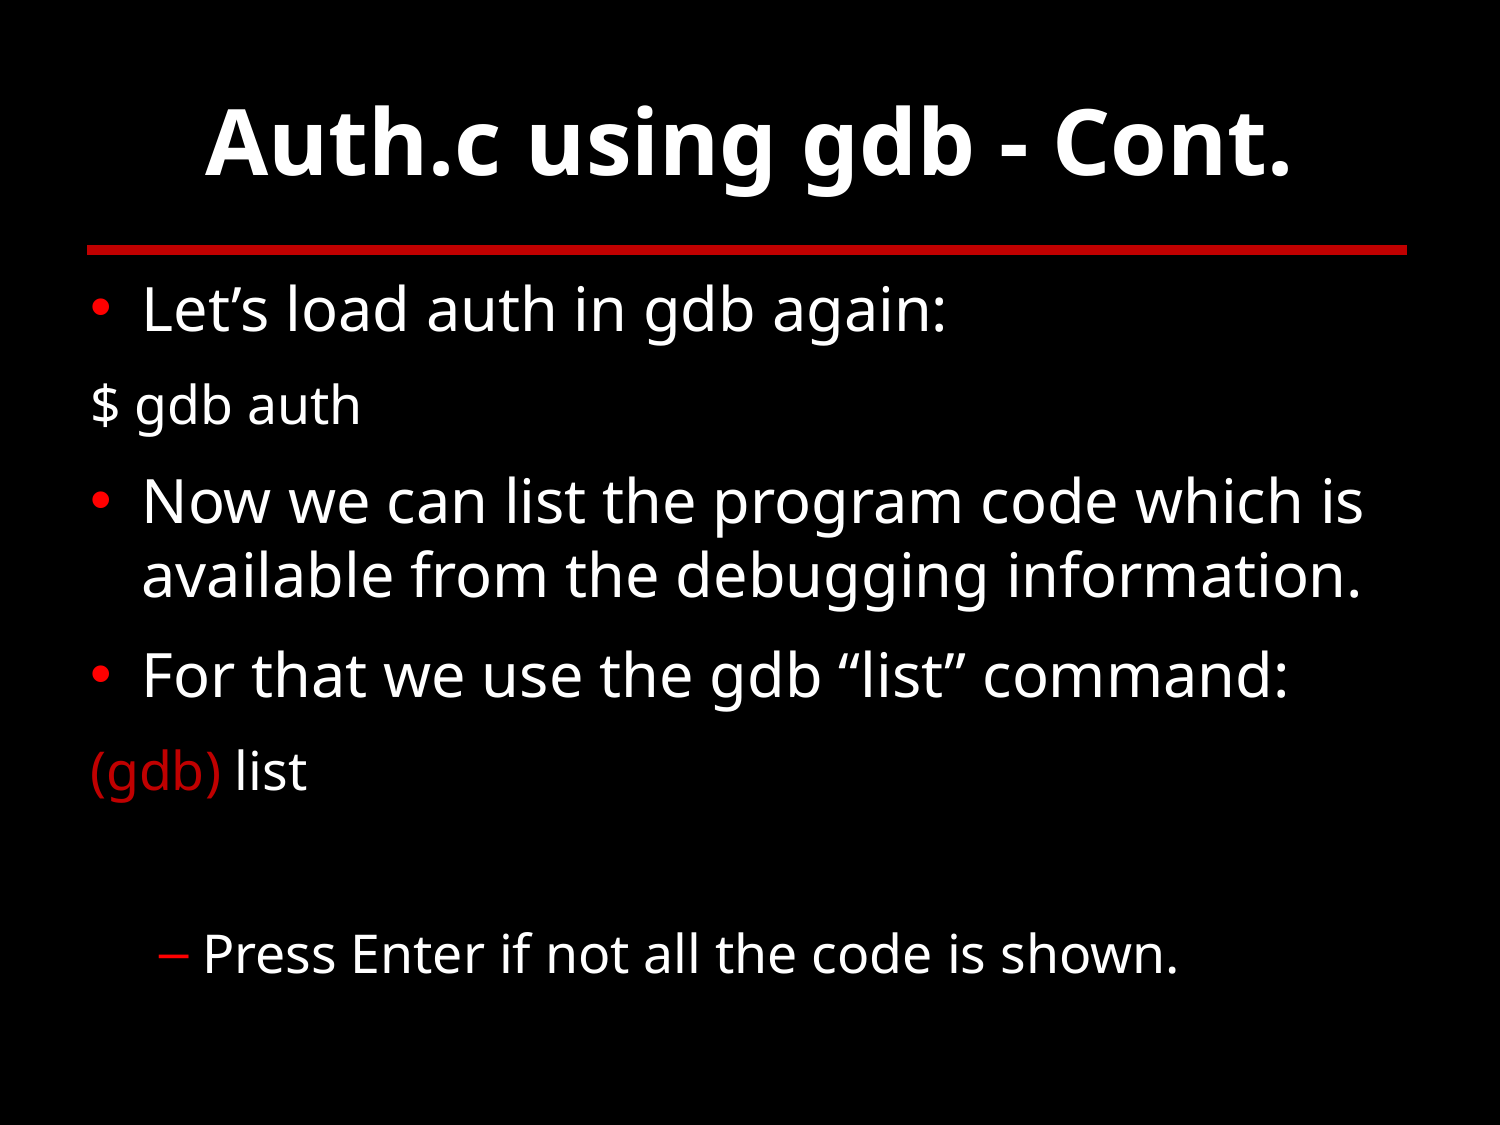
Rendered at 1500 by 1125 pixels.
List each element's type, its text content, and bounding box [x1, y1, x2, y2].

title Auth.c using gdb - Cont. [75, 45, 1425, 233]
list Let’s load auth in gdb again: $ gdb auth Now we can list the program code which is available from the debugging information. For that we use the gdb “list” command: (gdb) list Press Enter if not all the code is shown. [75, 262, 1425, 1005]
